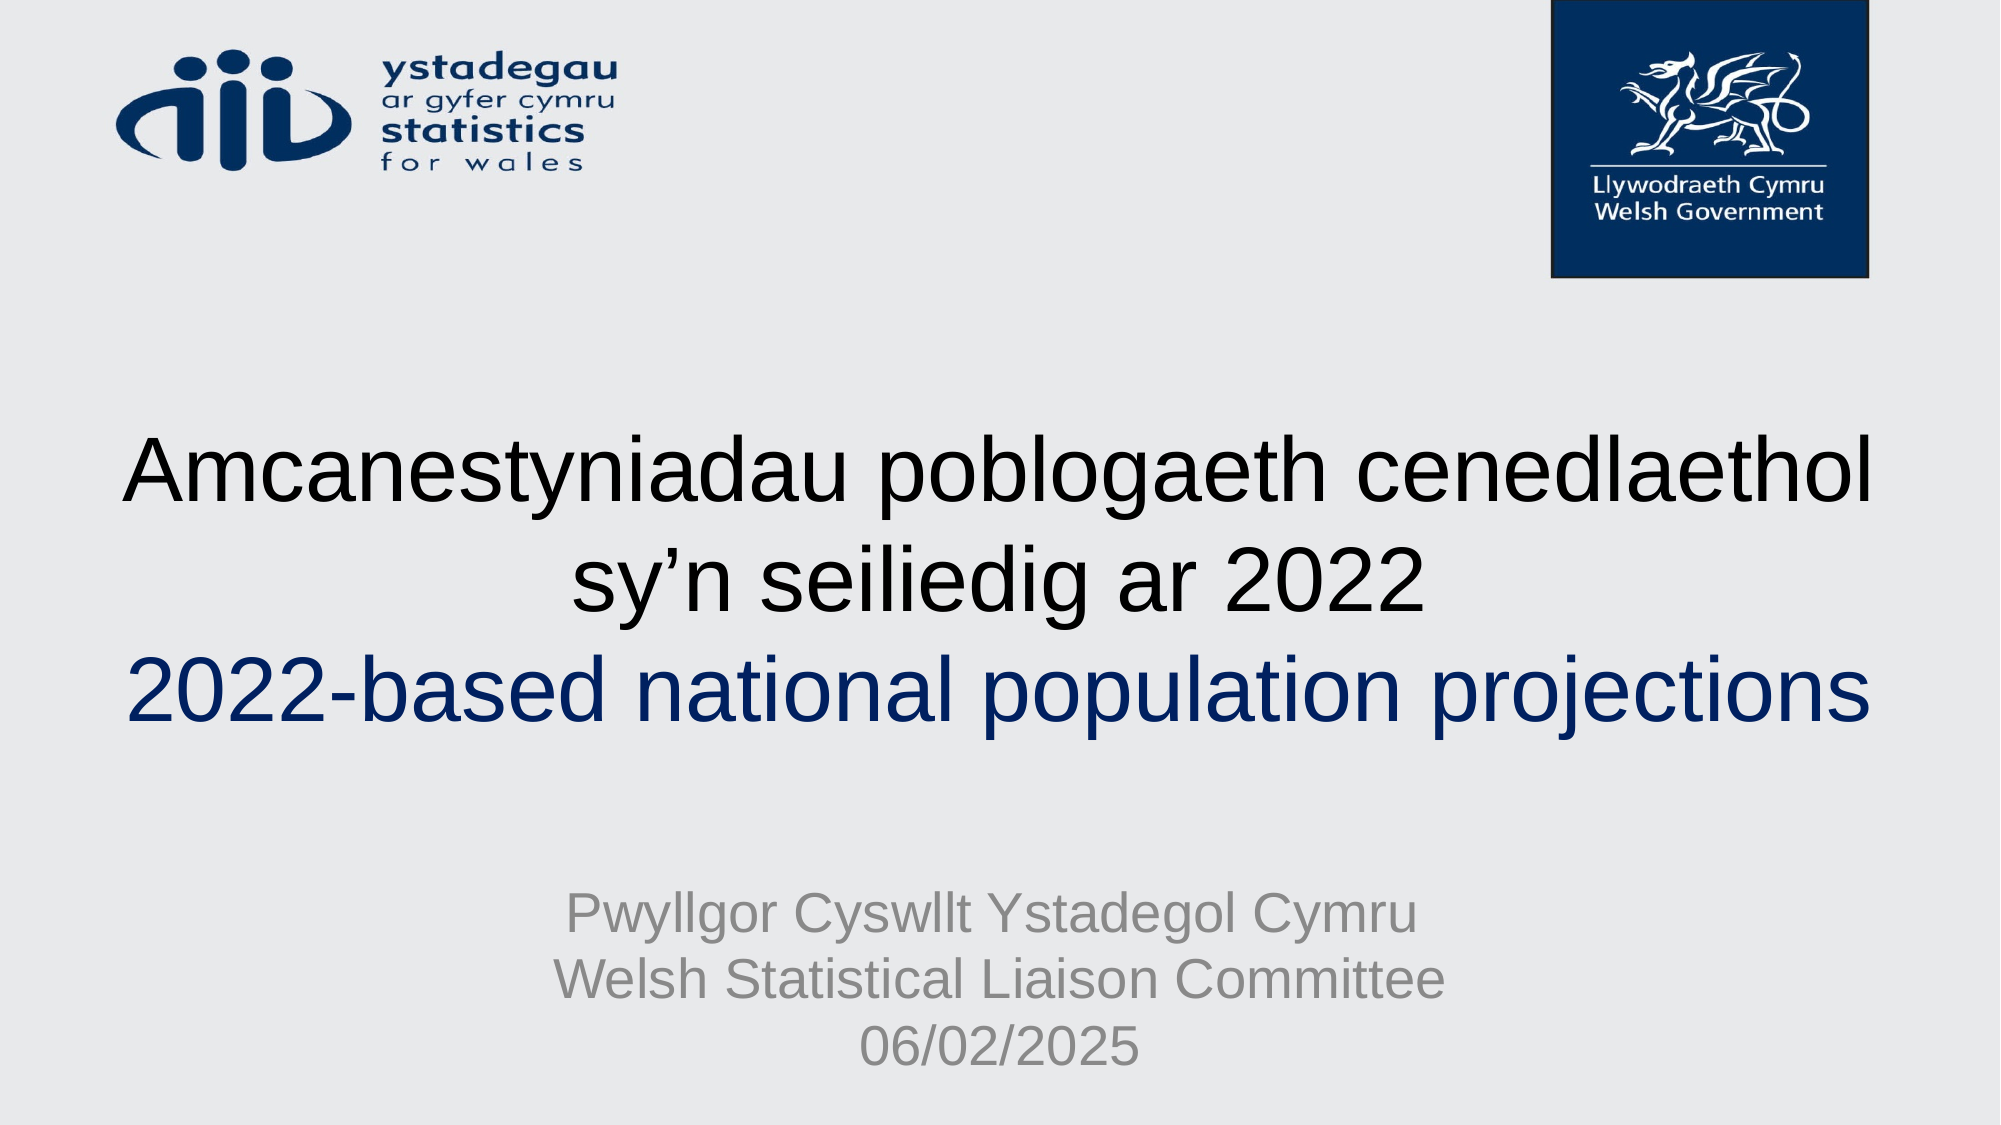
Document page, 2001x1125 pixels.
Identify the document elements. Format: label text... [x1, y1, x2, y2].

title Amcanestyniadau poblogaeth cenedlaethol sy’n seiliedig ar 2022 2022-based national population projections [19, 314, 1981, 835]
subtitle Pwyllgor Cyswllt Ystadegol Cymru Welsh Statistical Liaison Committee 06/02/2025 [474, 881, 1525, 1095]
